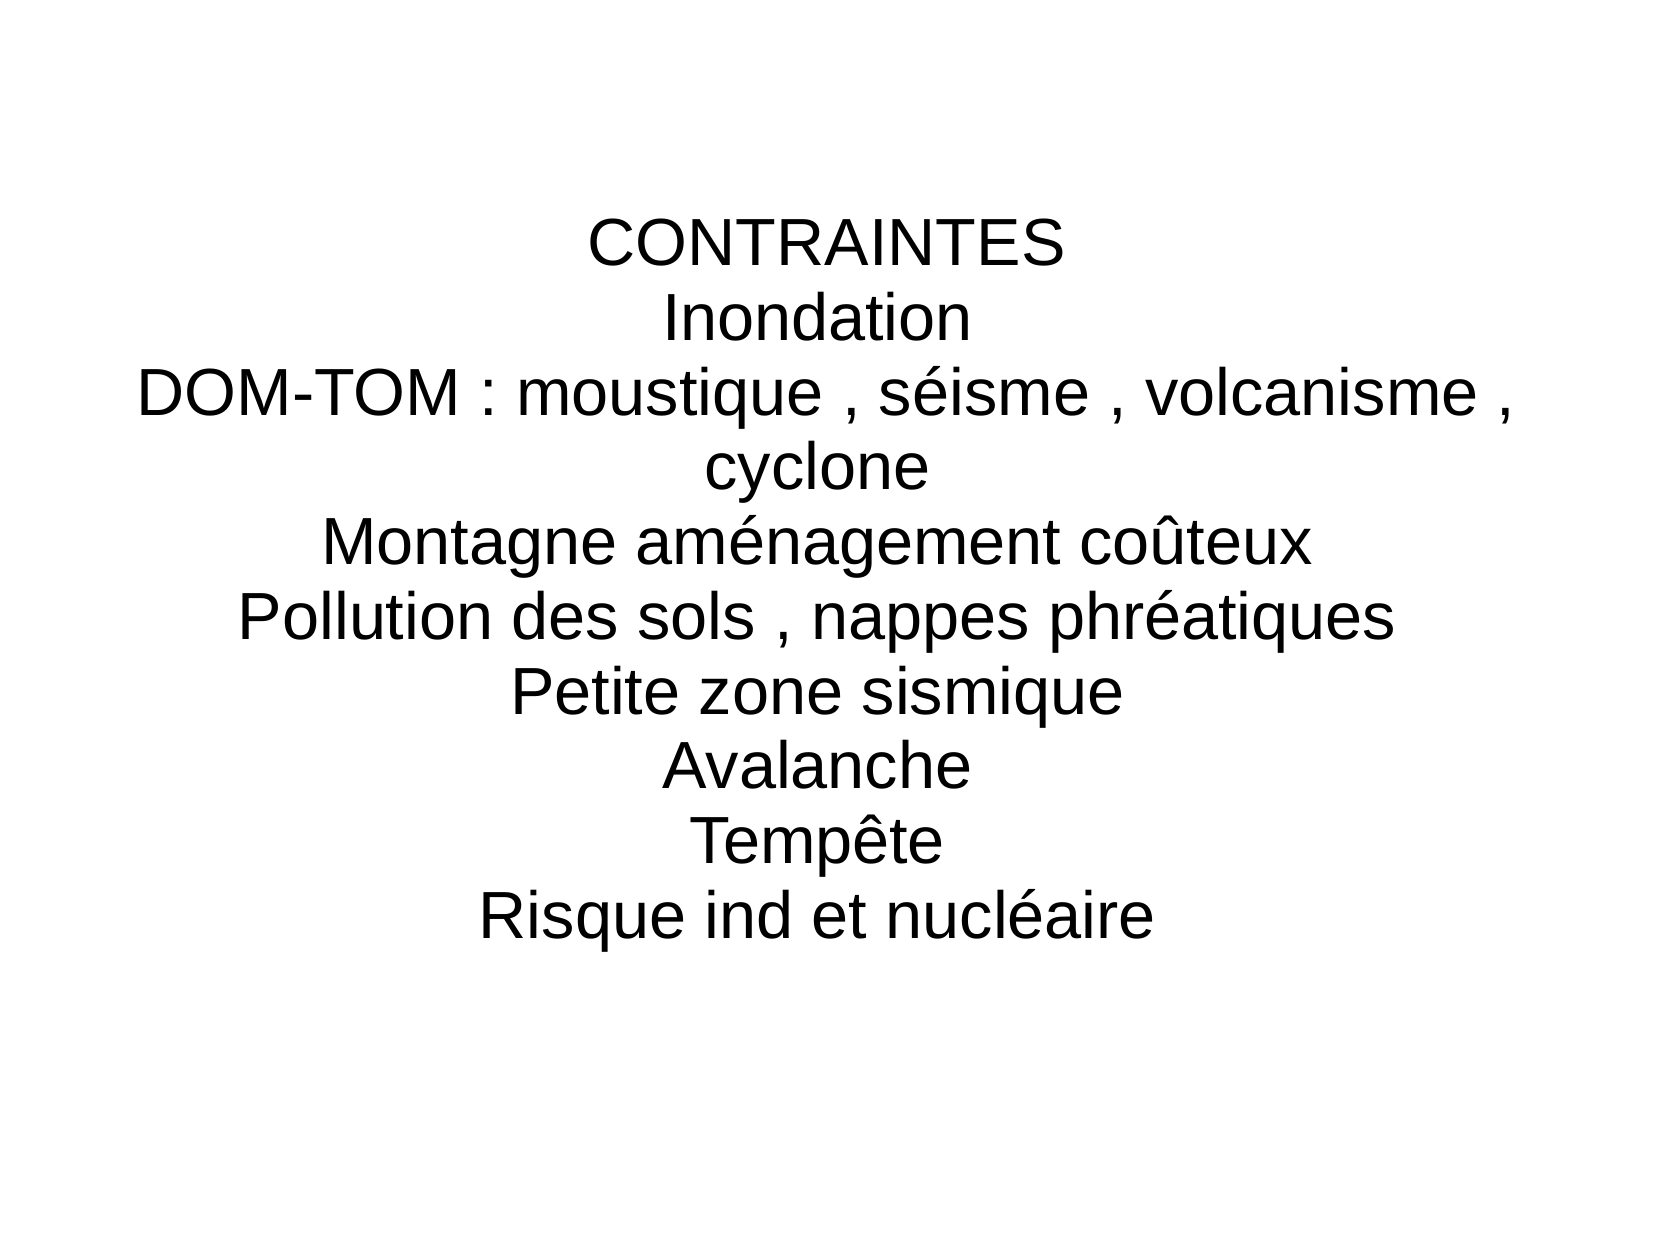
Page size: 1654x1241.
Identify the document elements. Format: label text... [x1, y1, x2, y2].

subtitle CONTRAINTES Inondation DOM-TOM : moustique , séisme , volcanisme , cyclone Montagne aménagement coûteux Pollution des sols , nappes phréatiques Petite zone sismique Avalanche Tempête Risque ind et nucléaire [82, 49, 1571, 1109]
